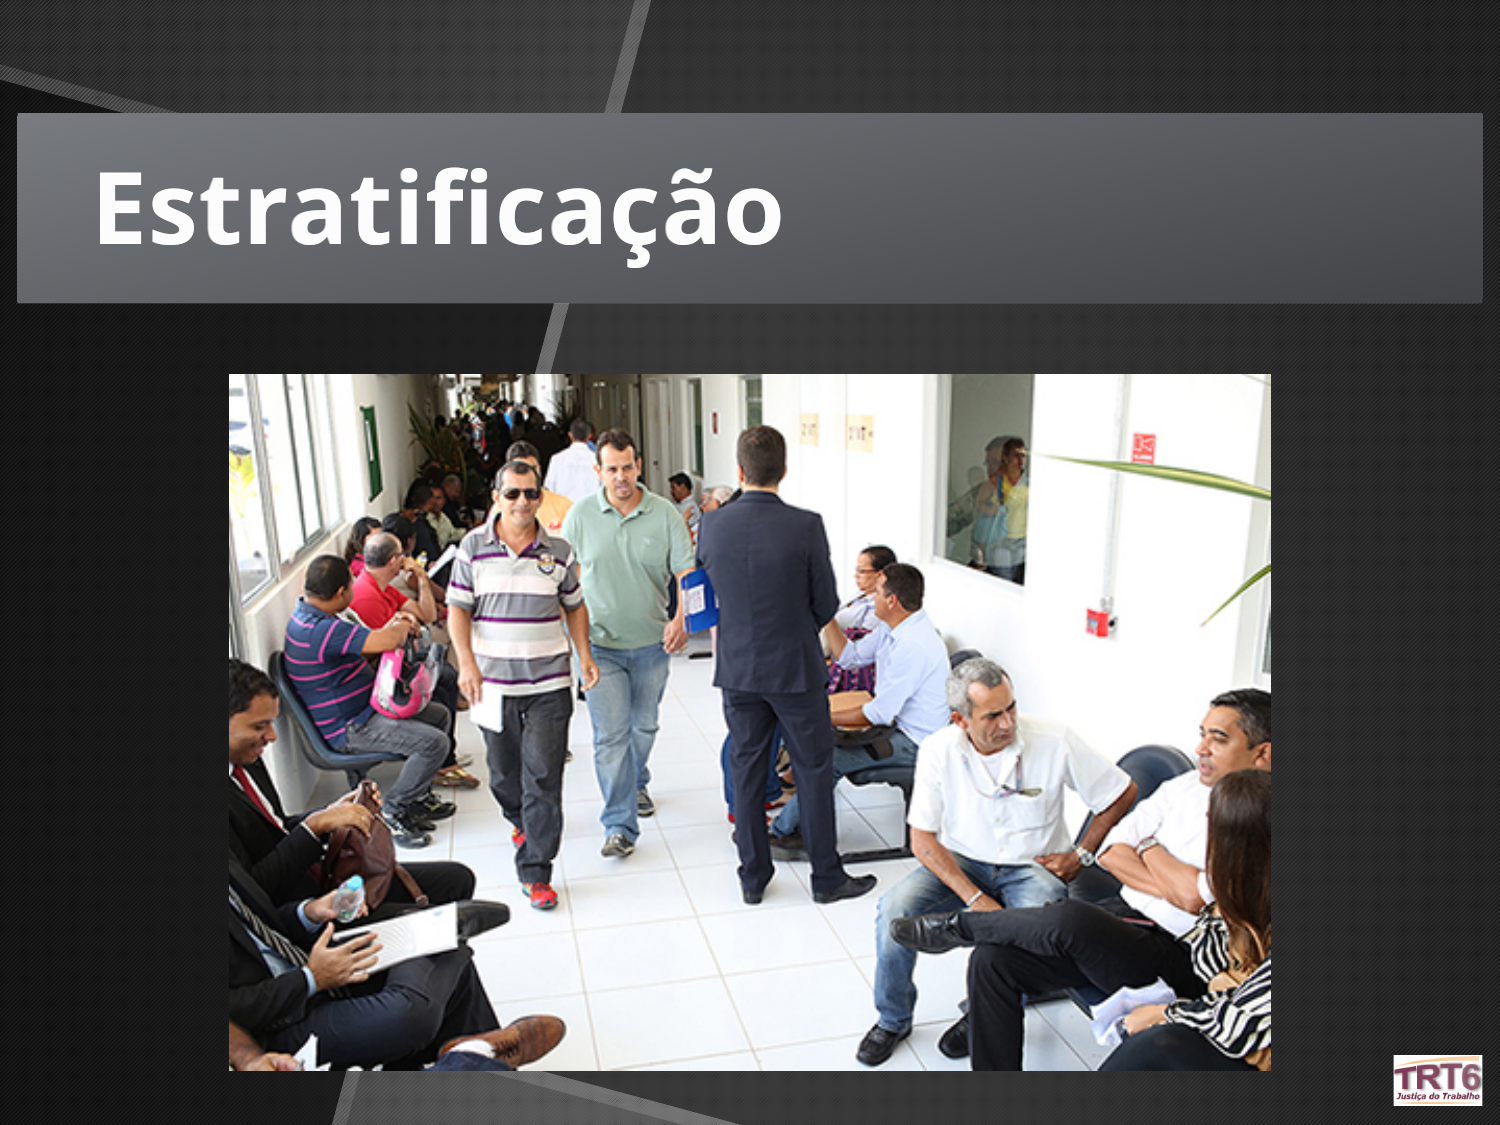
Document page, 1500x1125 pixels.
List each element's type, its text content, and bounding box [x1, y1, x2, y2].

text_box Estratificação [77, 137, 1270, 272]
text_box [18, 114, 1482, 303]
picture [1393, 1055, 1483, 1106]
picture [229, 374, 1271, 1071]
